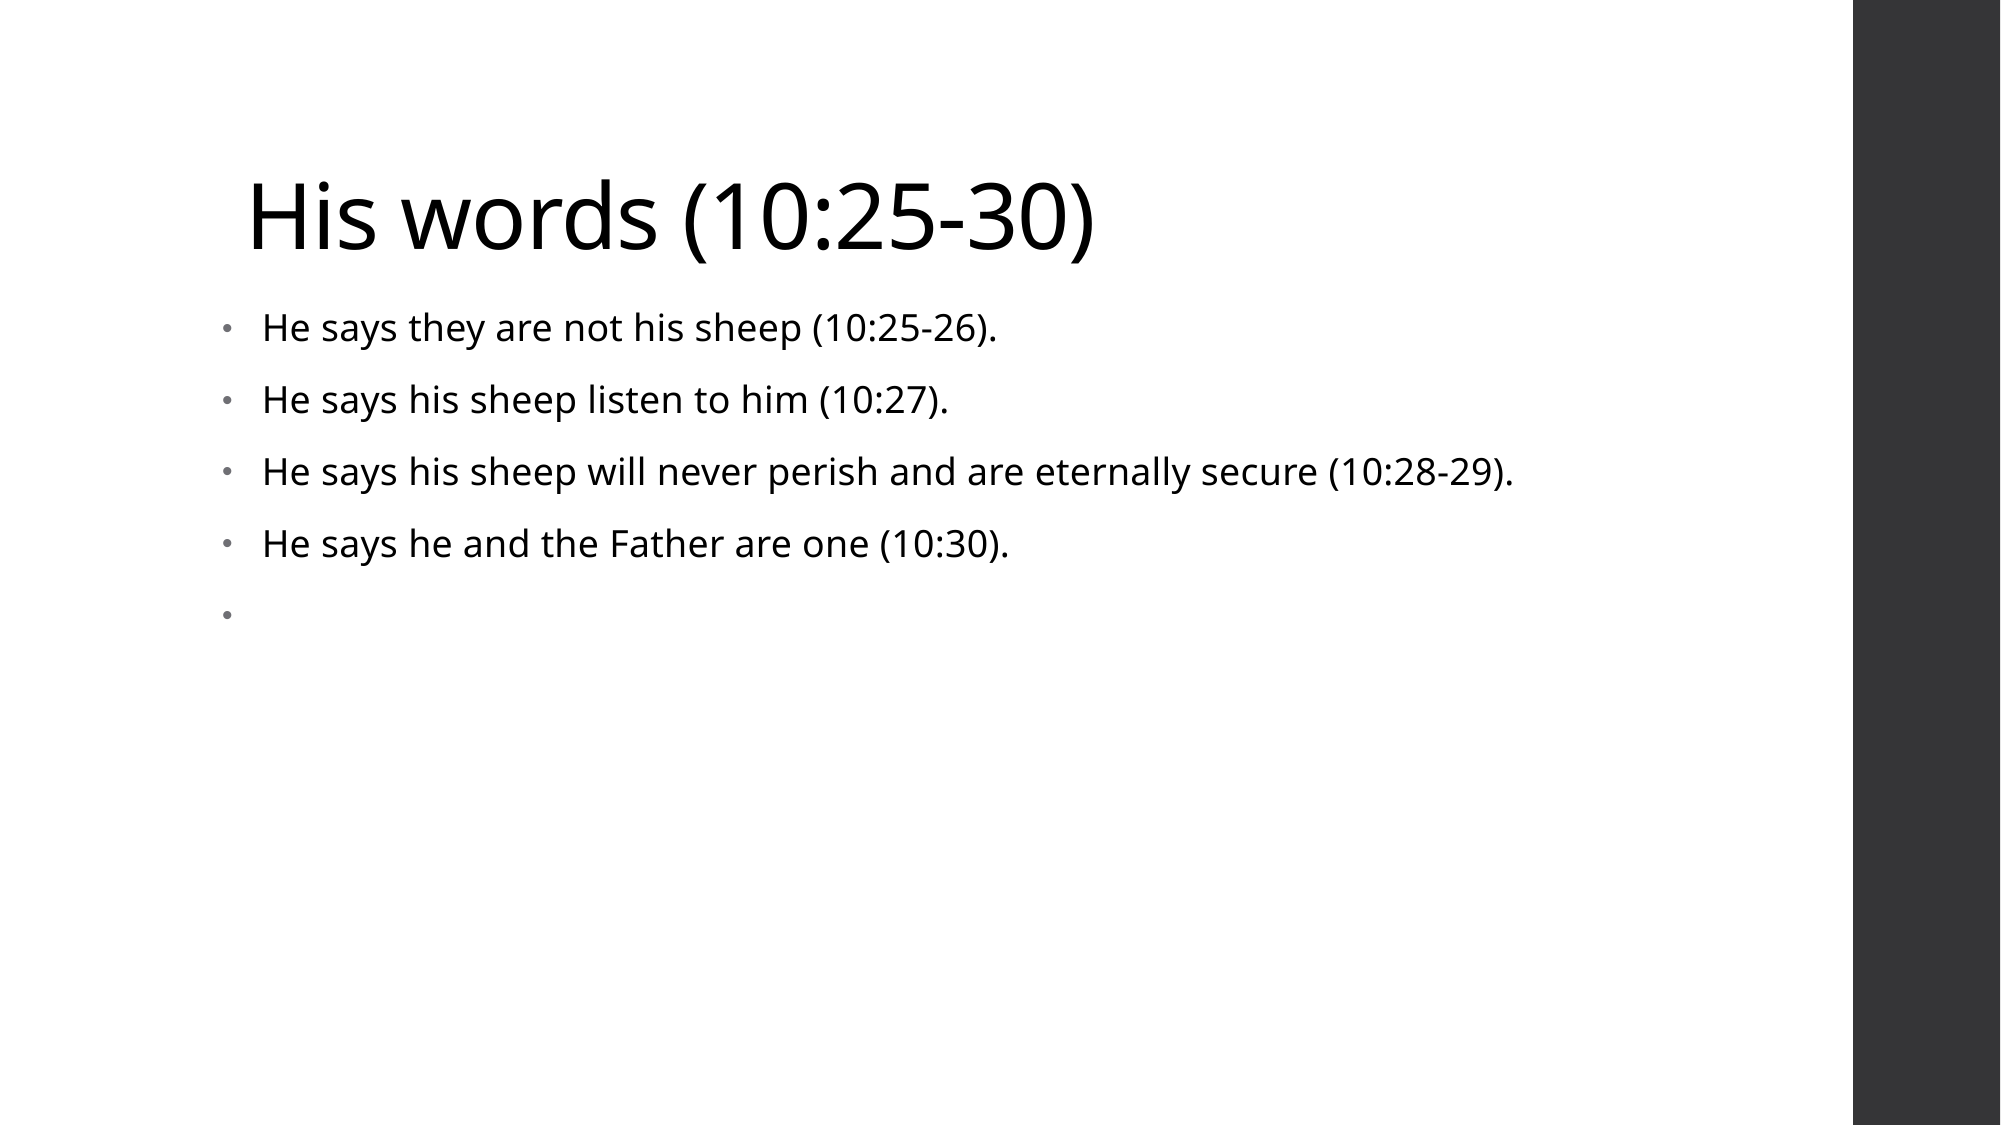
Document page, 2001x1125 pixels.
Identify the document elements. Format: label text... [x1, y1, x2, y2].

list He says they are not his sheep (10:25-26). He says his sheep listen to him (10:27). He says his sheep will never perish and are eternally secure (10:28-29). He says he and the Father are one (10:30). [206, 299, 1617, 1014]
title His words (10:25-30) [206, 60, 1797, 278]
